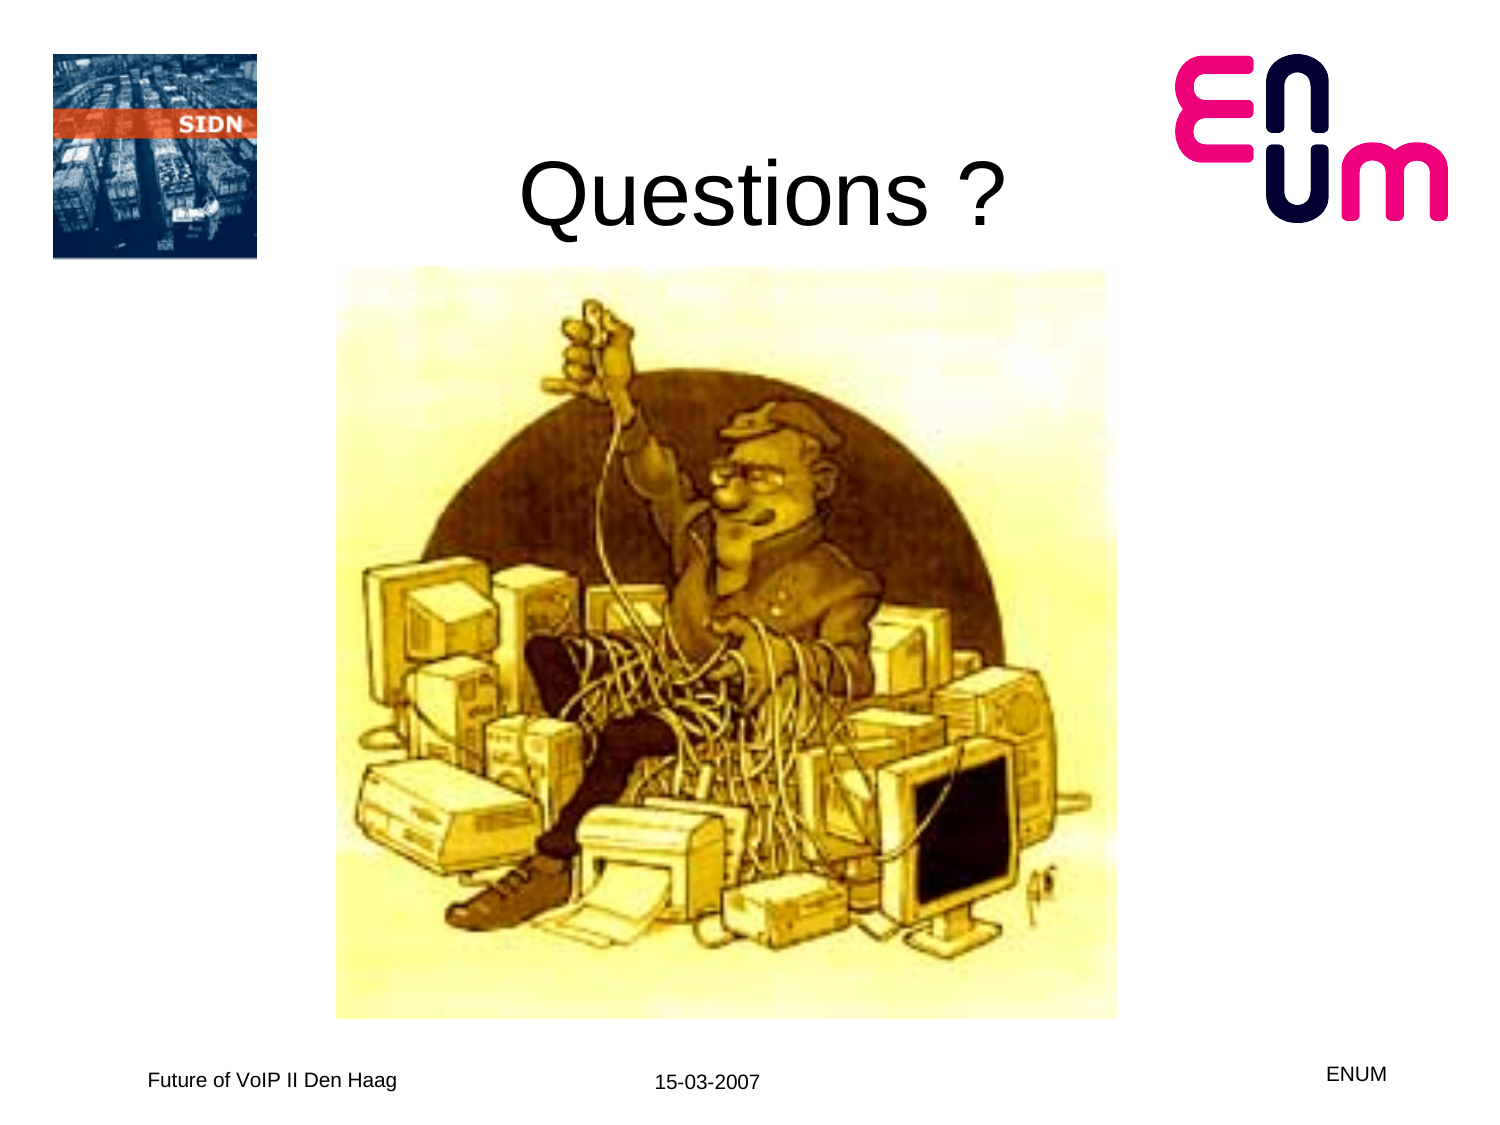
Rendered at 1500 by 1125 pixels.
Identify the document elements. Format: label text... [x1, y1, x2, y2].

title Questions ? [312, 99, 1382, 288]
picture [53, 0, 1448, 1120]
